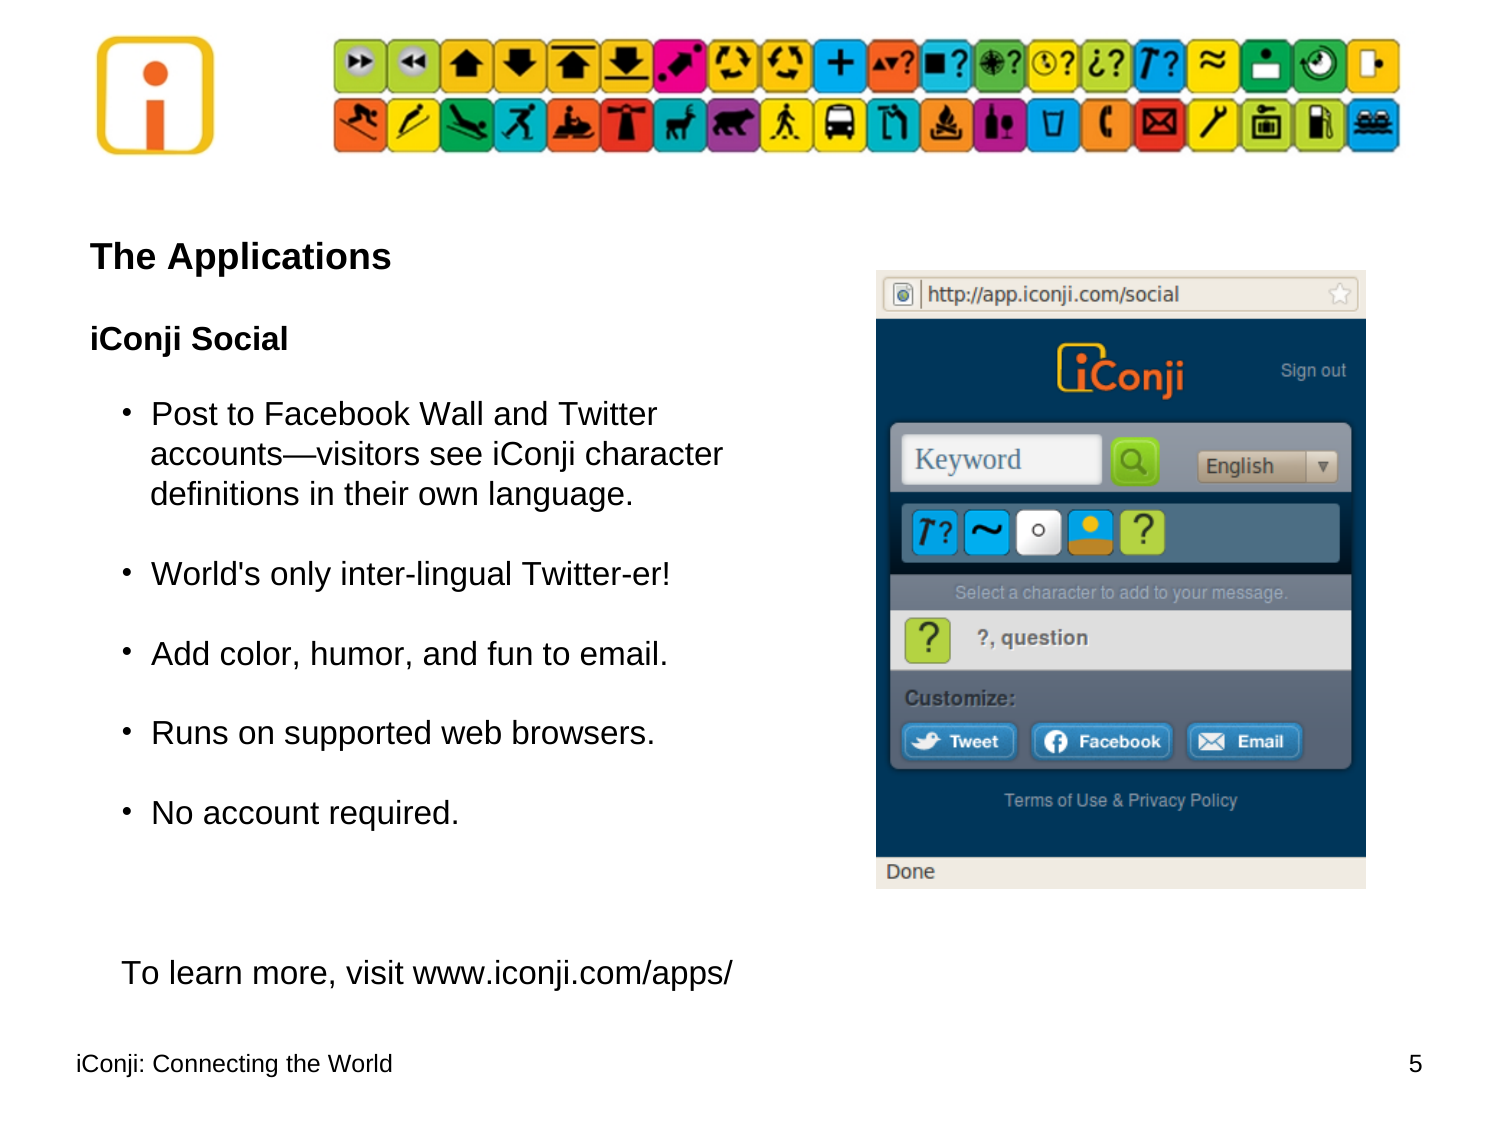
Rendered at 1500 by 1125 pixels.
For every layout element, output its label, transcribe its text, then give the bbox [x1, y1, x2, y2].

text_box The Applications iConji Social Post to Facebook Wall and Twitter accounts—visitors see iConji character definitions in their own language. World's only inter-lingual Twitter-er! Add color, humor, and fun to email. Runs on supported web browsers. No account required. To learn more, visit www.iconji.com/apps/ [75, 224, 1426, 1064]
picture [876, 270, 1366, 889]
picture [75, 31, 1415, 158]
